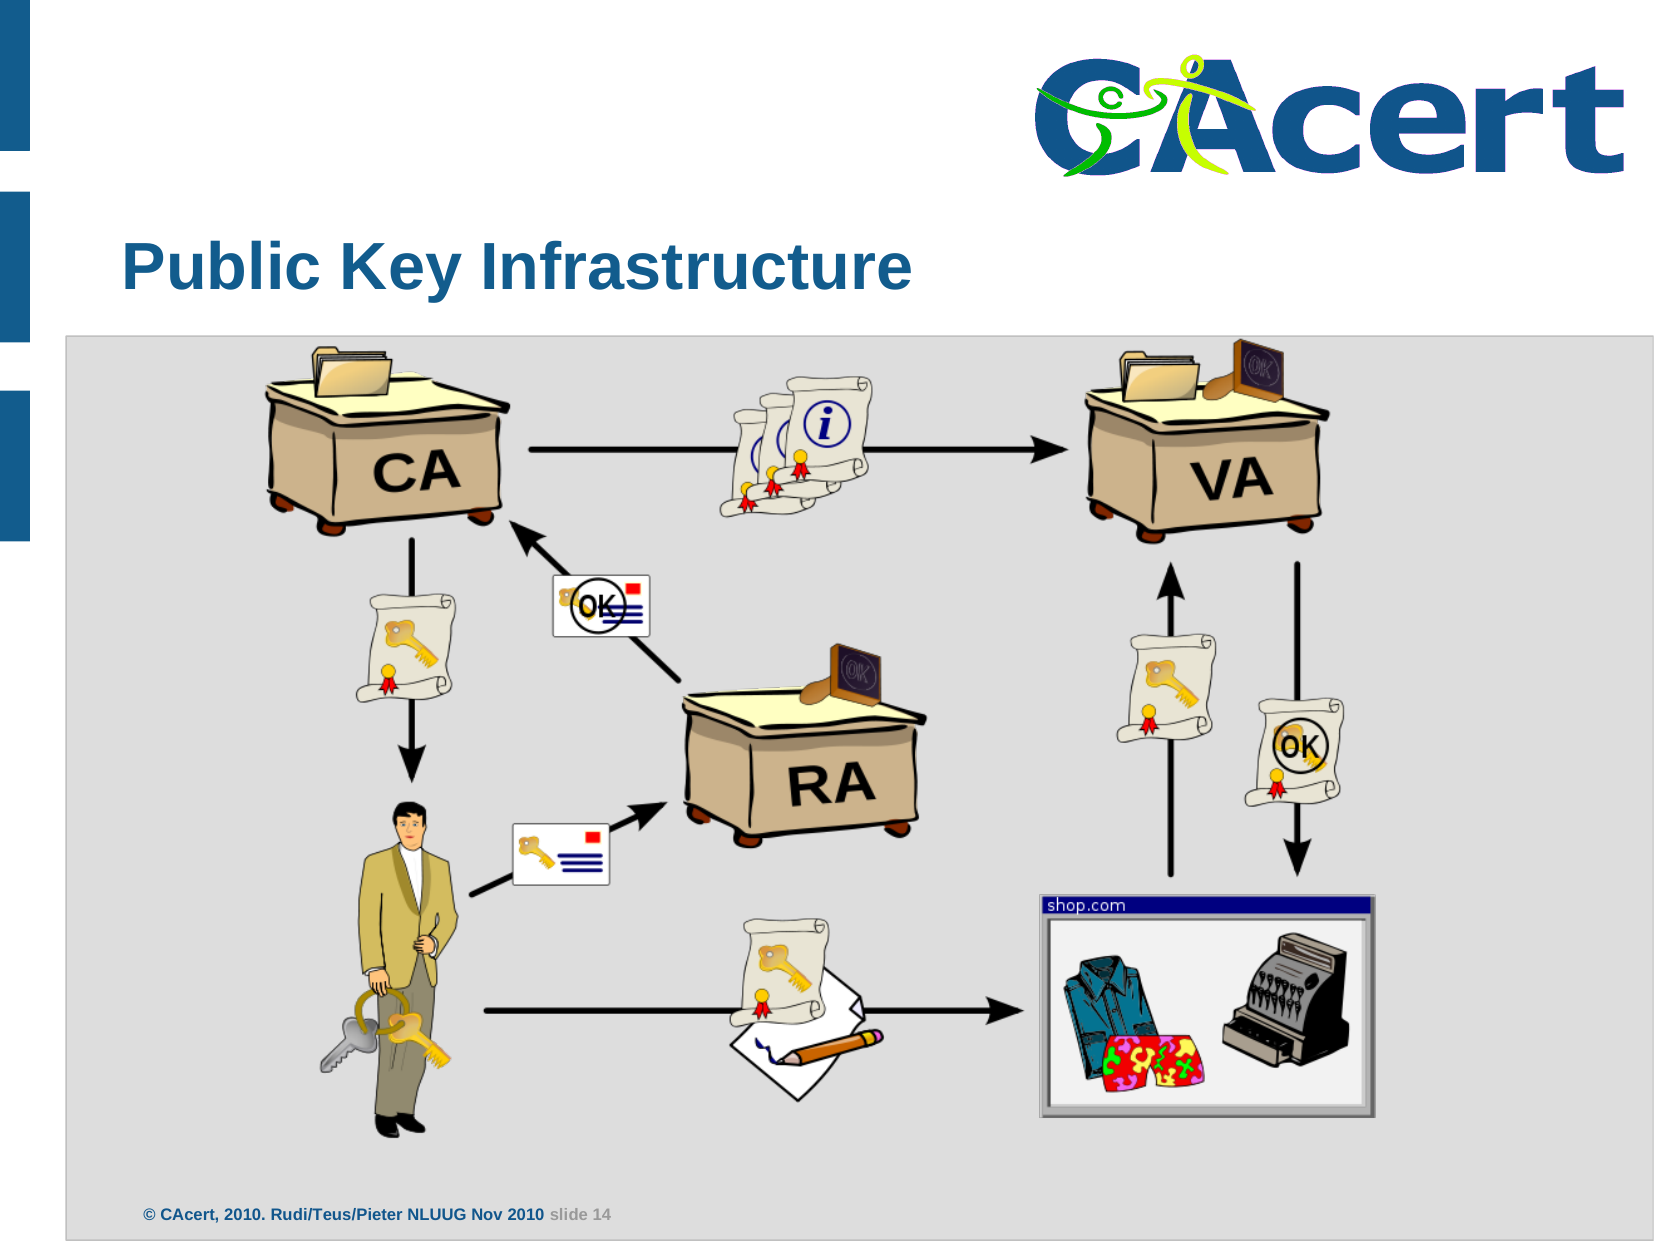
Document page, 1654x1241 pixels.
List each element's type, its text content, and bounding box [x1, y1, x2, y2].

picture [193, 295, 1447, 1182]
picture [1033, 53, 1625, 178]
title Public Key Infrastructure [121, 177, 1533, 315]
